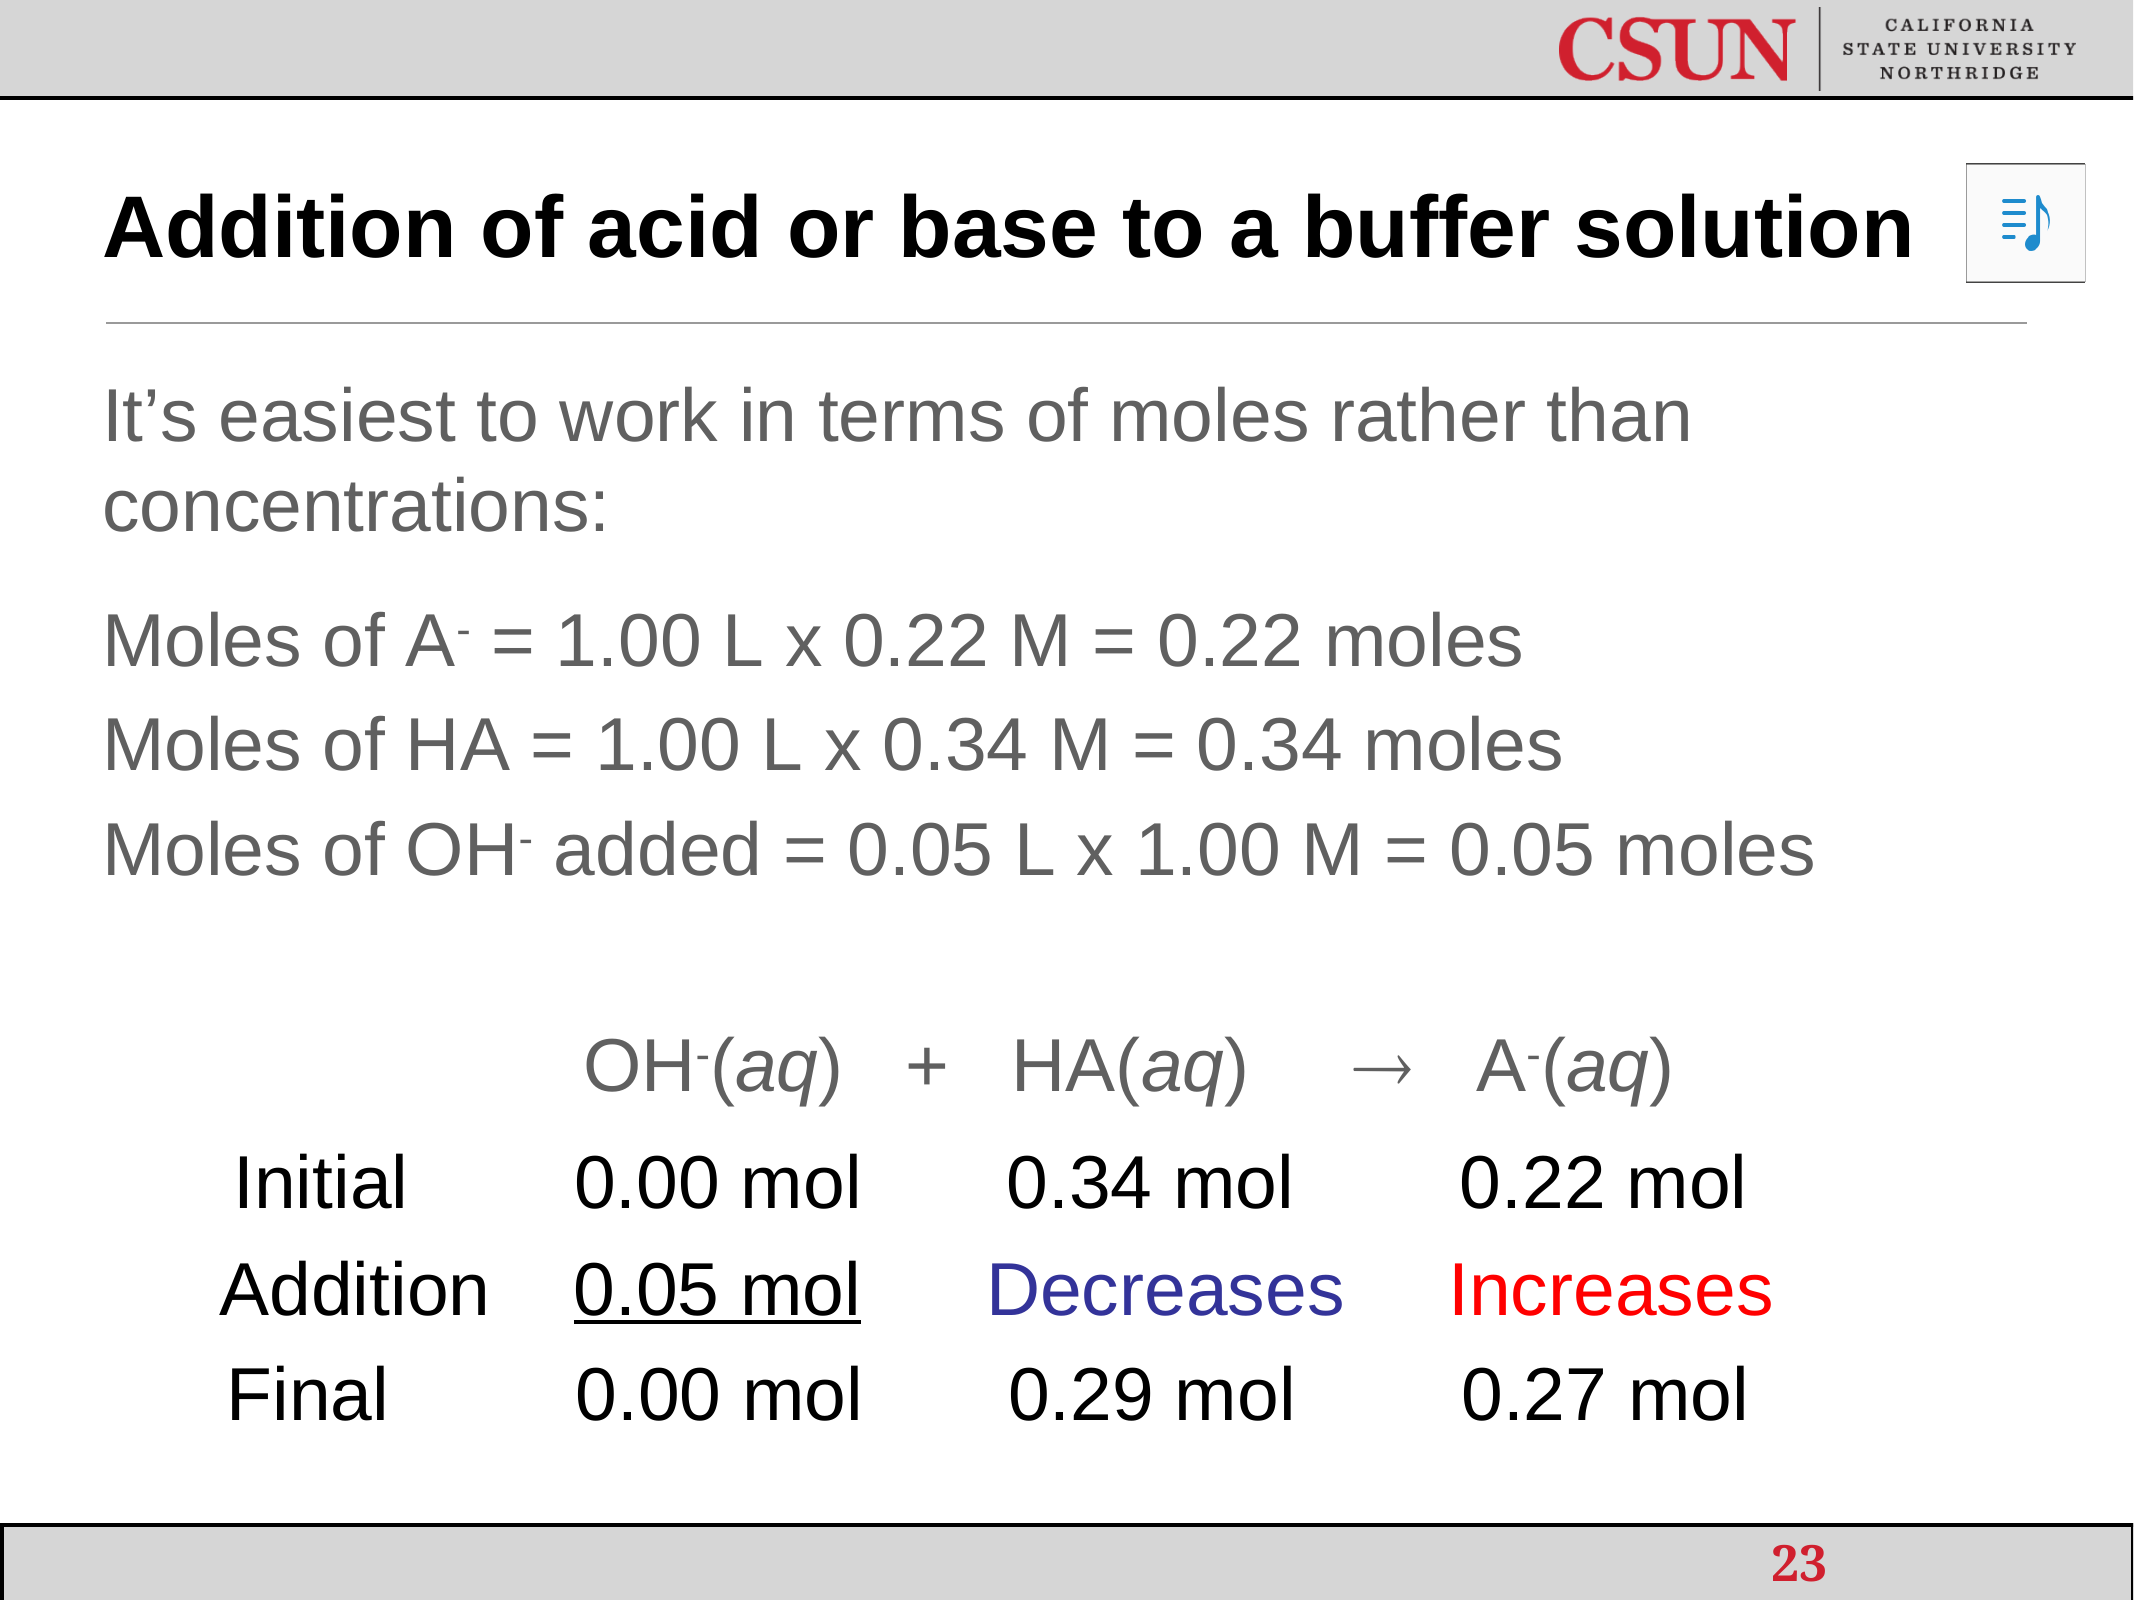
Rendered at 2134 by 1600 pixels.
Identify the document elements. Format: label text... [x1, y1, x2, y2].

text_box Addition 0.05 mol Decreases Increases [204, 1233, 1789, 1339]
text_box Initial 0.00 mol 0.34 mol 0.22 mol [218, 1125, 1765, 1232]
text_box [1965, 162, 2086, 284]
title Addition of acid or base to a buffer solution [93, 104, 2040, 284]
list It’s easiest to work in terms of moles rather than concentrations: Moles of A- = 1.00 L x 0.22 M = 0.22 moles Moles of HA = 1.00 L x 0.34 M = 0.34 moles Moles of OH- added = 0.05 L x 1.00 M = 0.05 moles OH-(aq) + HA(aq)  A-(aq) [93, 358, 2040, 1436]
picture [1559, 7, 2076, 91]
text_box Final 0.00 mol 0.29 mol 0.27 mol [211, 1337, 1766, 1444]
